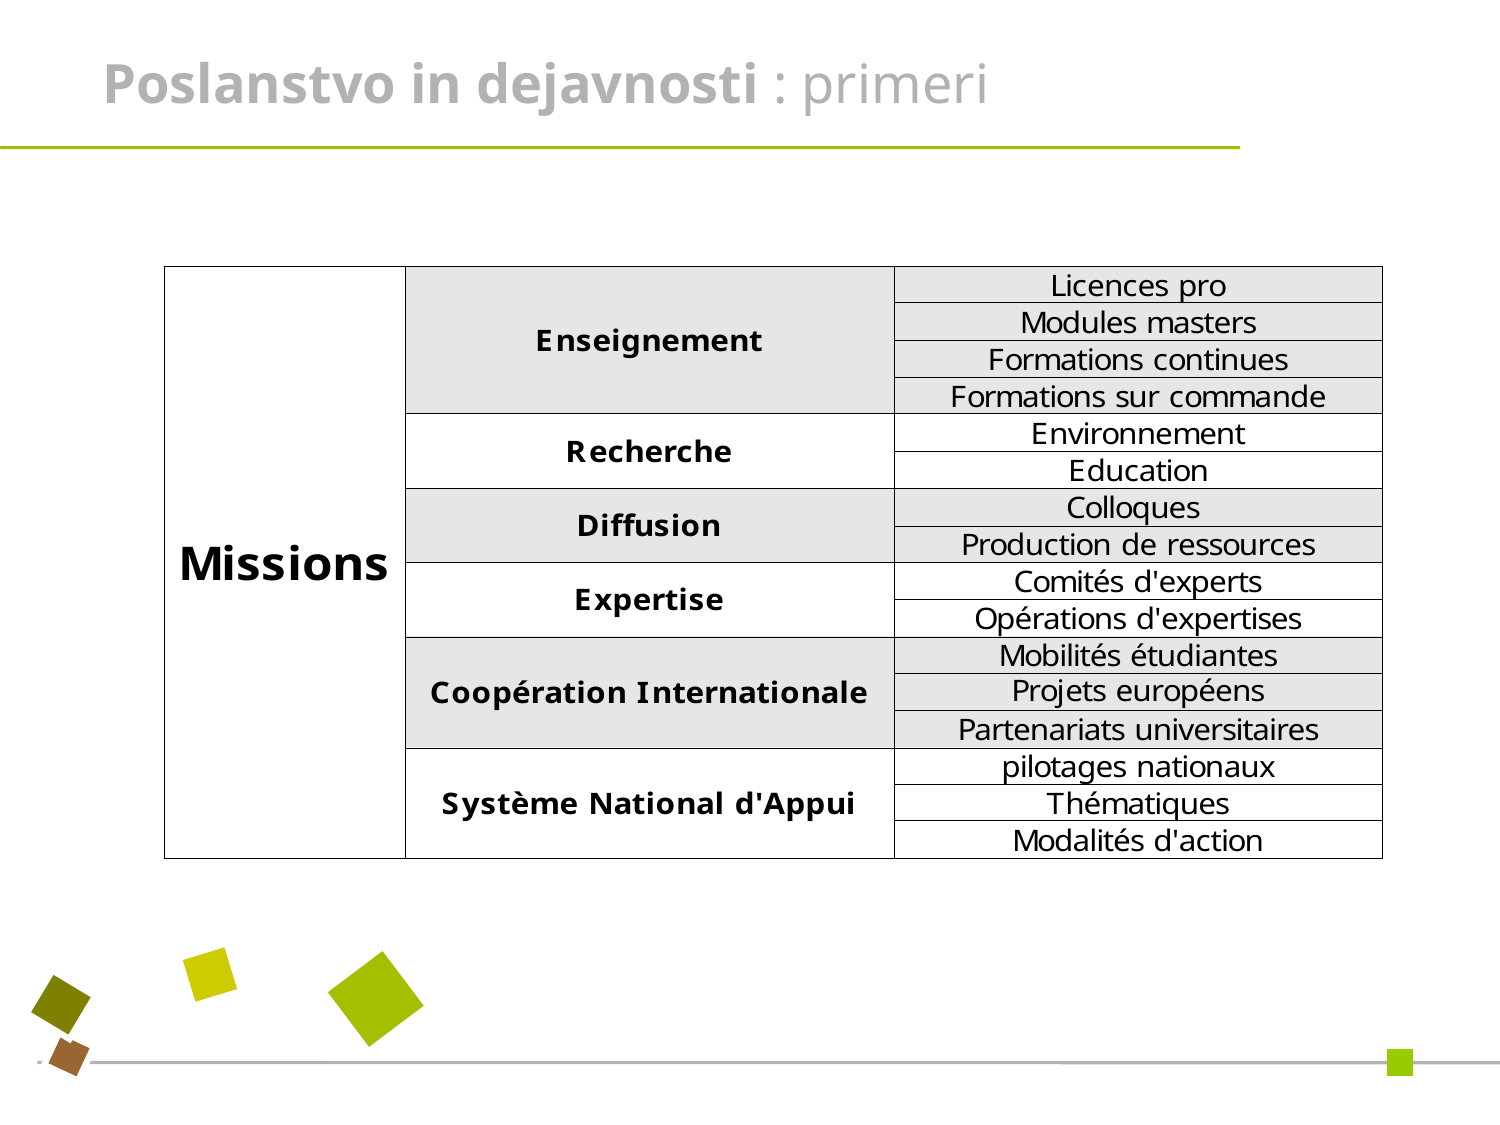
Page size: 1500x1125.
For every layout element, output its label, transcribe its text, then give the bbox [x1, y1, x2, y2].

title Poslanstvo in dejavnosti : primeri [87, 33, 1363, 130]
chart [163, 265, 1500, 1121]
text_box [26, 970, 96, 1081]
